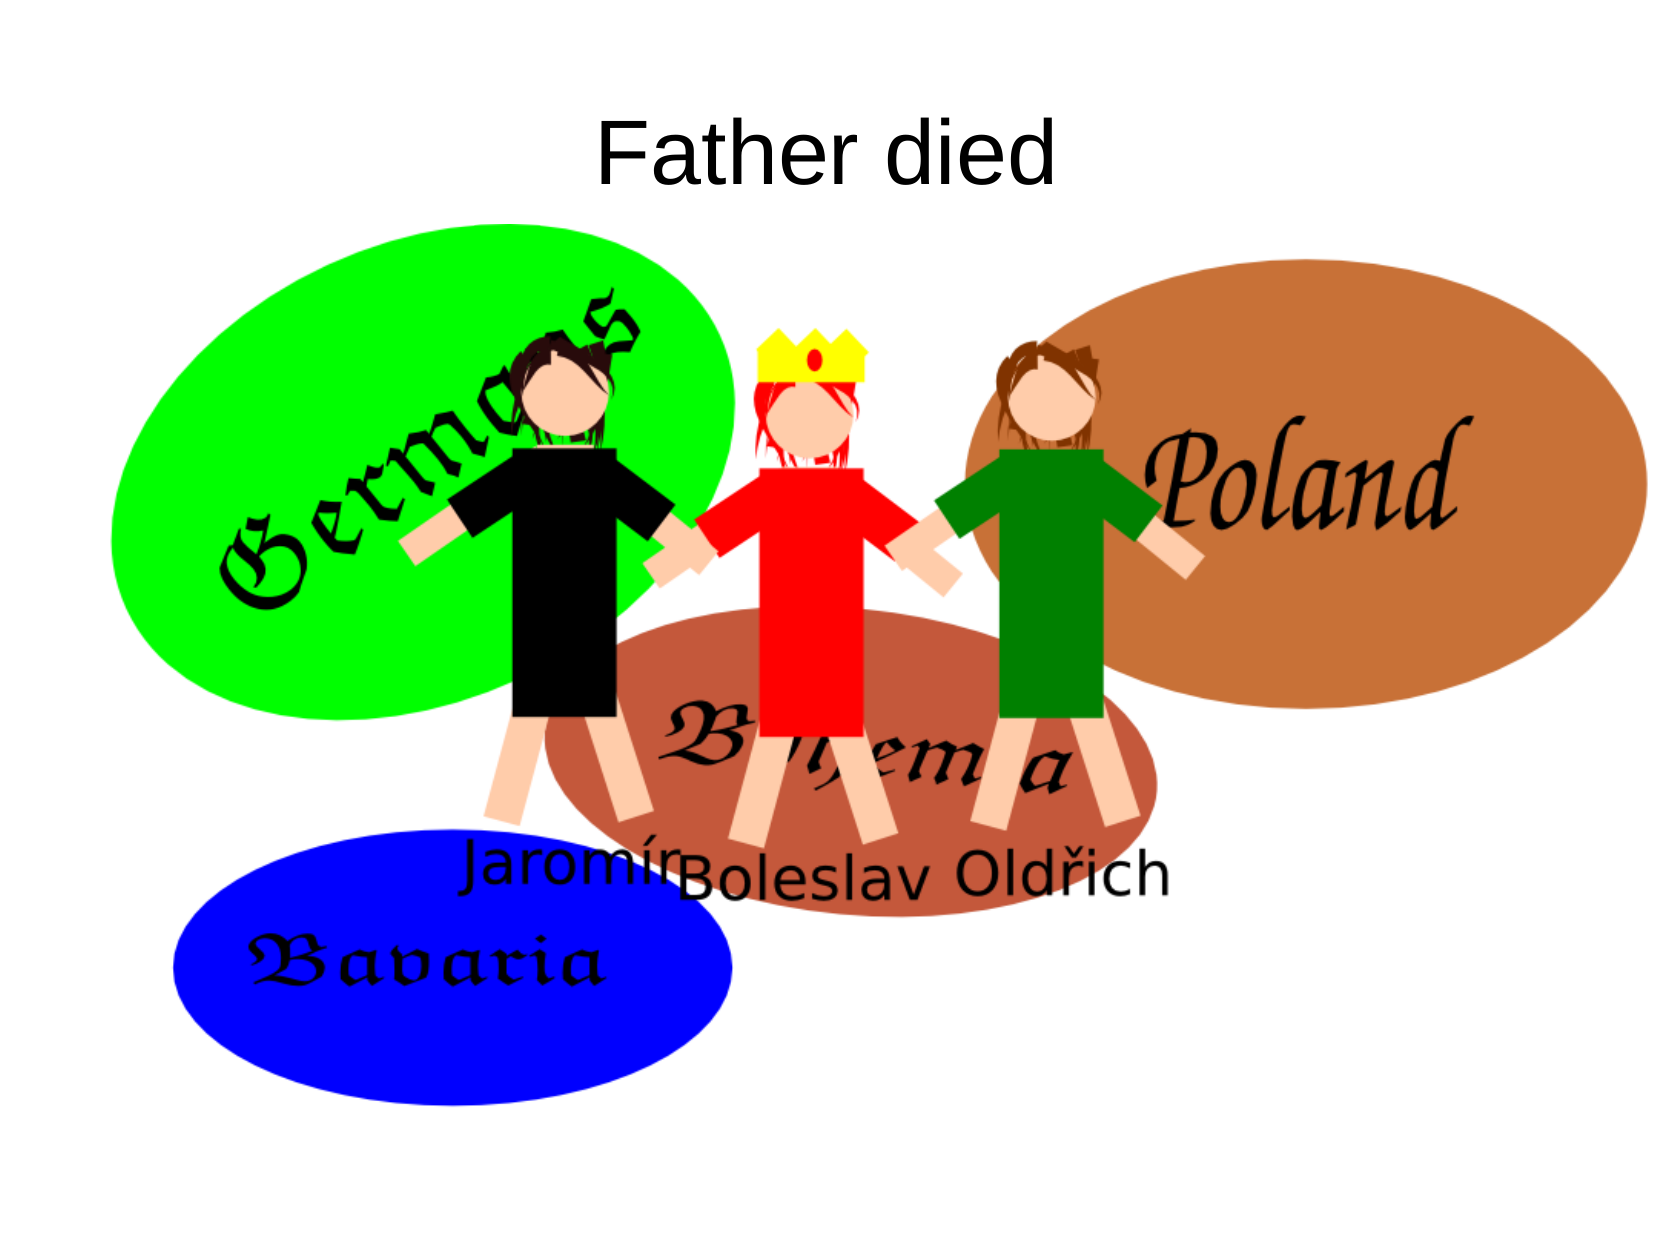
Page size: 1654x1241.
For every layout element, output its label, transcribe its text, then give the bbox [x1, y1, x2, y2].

picture [0, 224, 1654, 1207]
title Father died [82, 49, 1571, 224]
